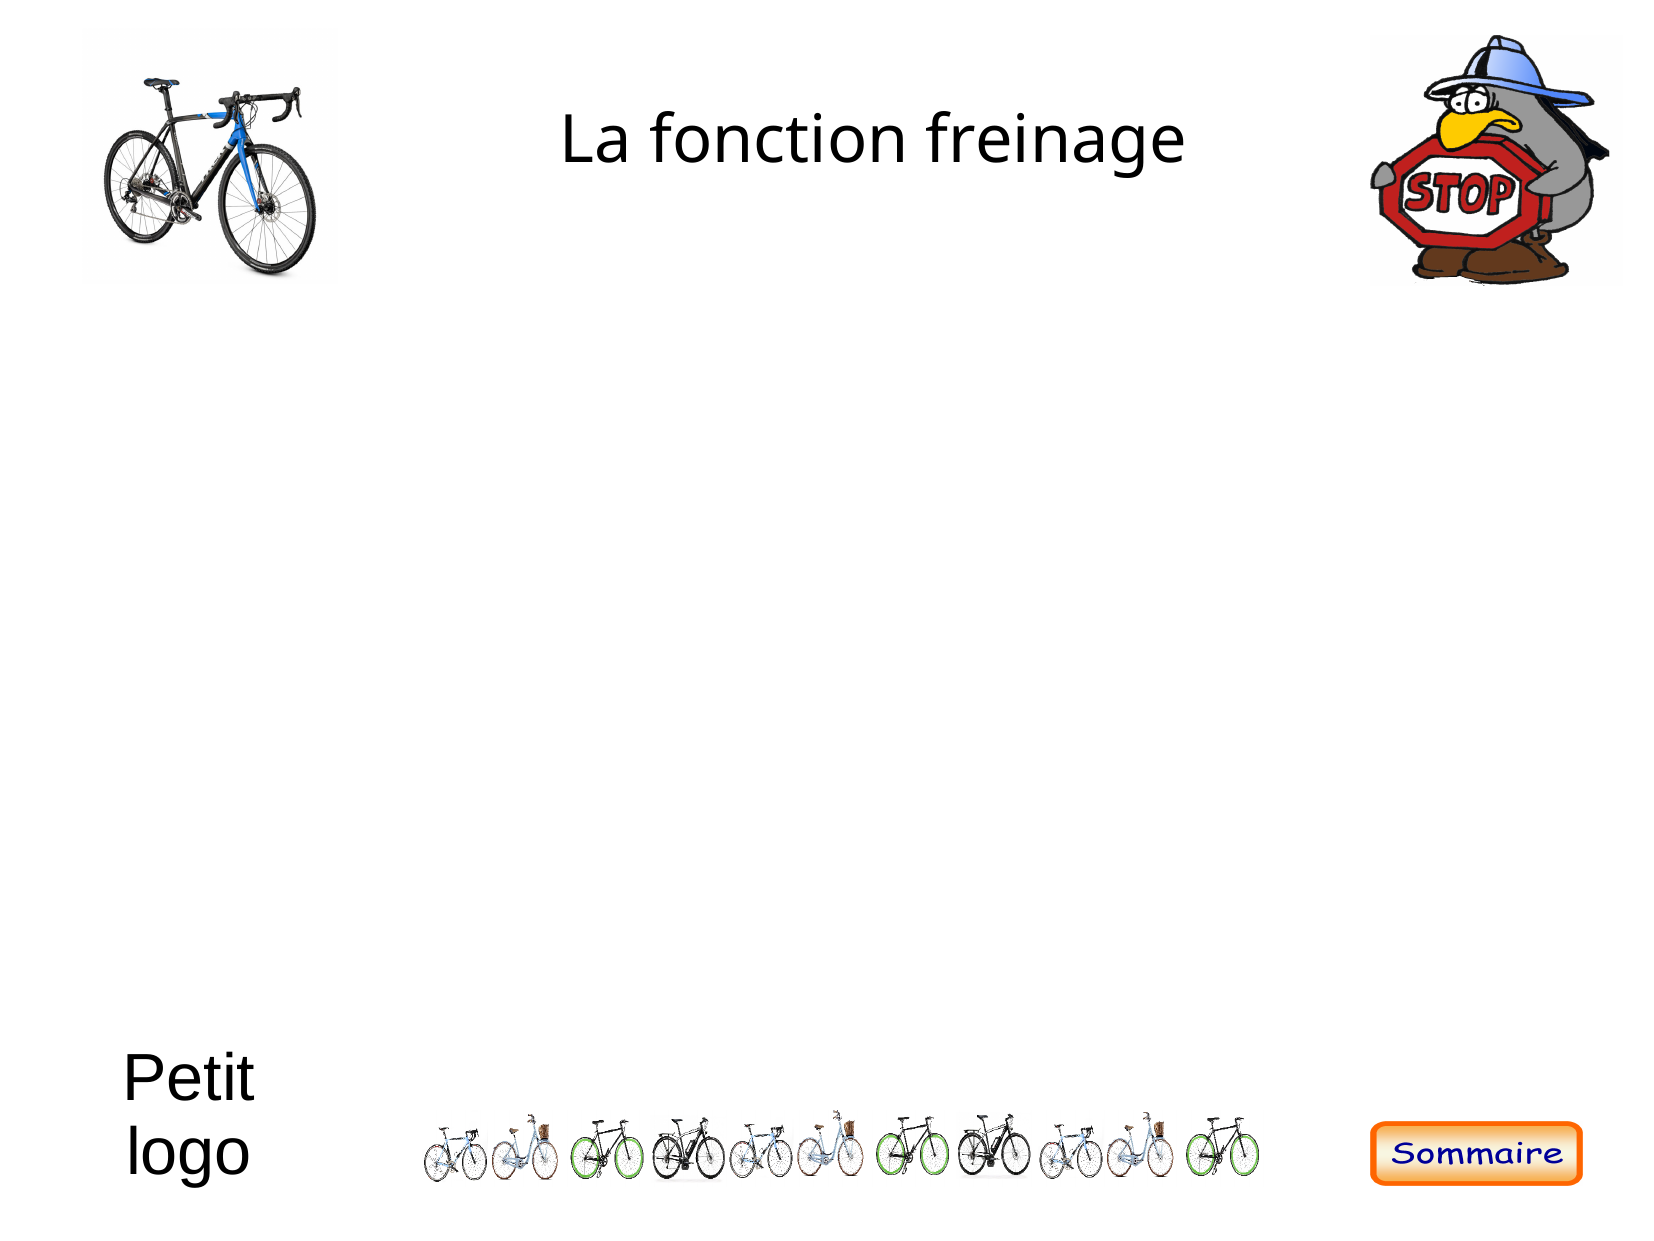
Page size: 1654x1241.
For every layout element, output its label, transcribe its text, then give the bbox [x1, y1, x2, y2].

picture [1370, 35, 1623, 286]
picture [1370, 1121, 1583, 1186]
title La fonction freinage [425, 49, 1300, 225]
picture [422, 1110, 1264, 1187]
text_box Petit logo [82, 1039, 296, 1190]
picture [82, 28, 338, 284]
